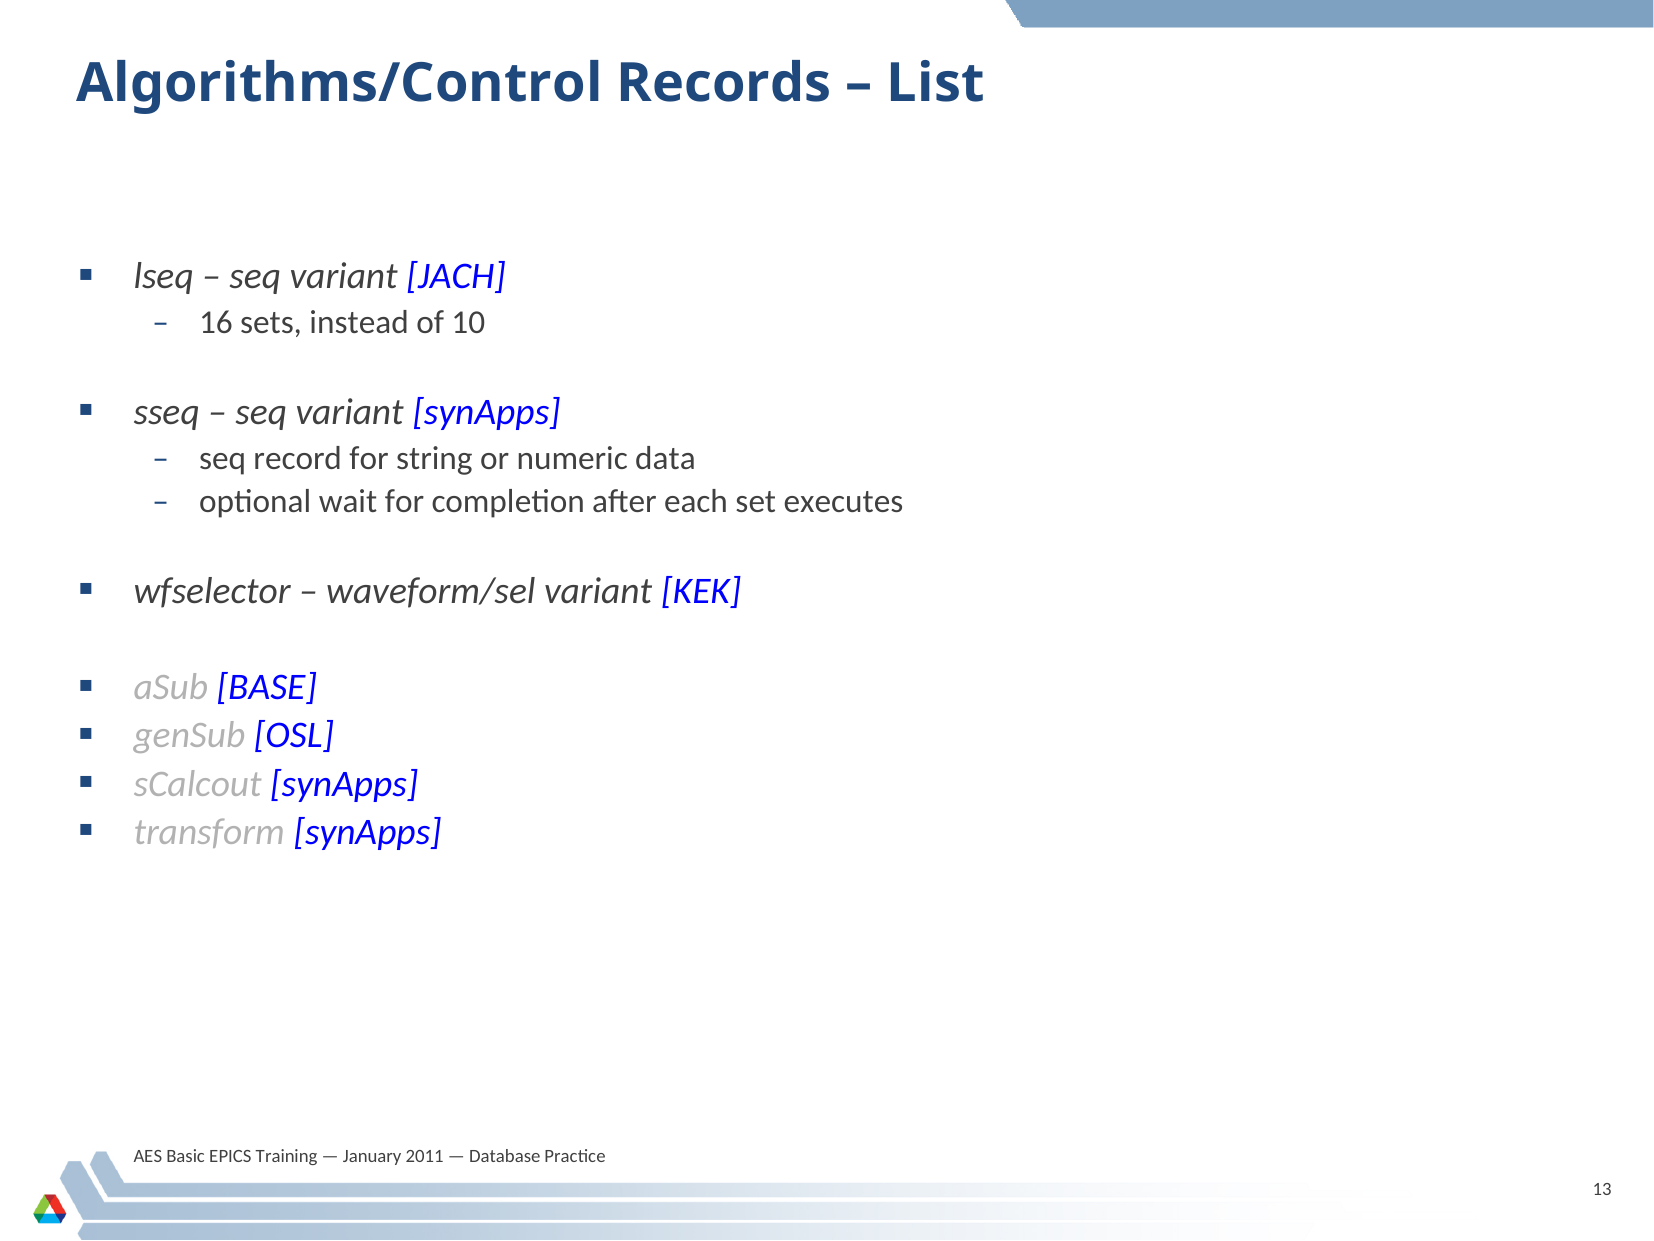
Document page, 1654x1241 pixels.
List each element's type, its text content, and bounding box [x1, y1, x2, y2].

picture [0, 1143, 1654, 1240]
list lseq – seq variant [JACH] 16 sets, instead of 10 sseq – seq variant [synApps] seq record for string or numeric data optional wait for completion after each set executes wfselector – waveform/sel variant [KEK] aSub [BASE] genSub [OSL] sCalcout [synApps] transform [synApps] [62, 253, 1498, 934]
title Algorithms/Control Records – List [61, 51, 1500, 123]
picture [0, 0, 1654, 29]
